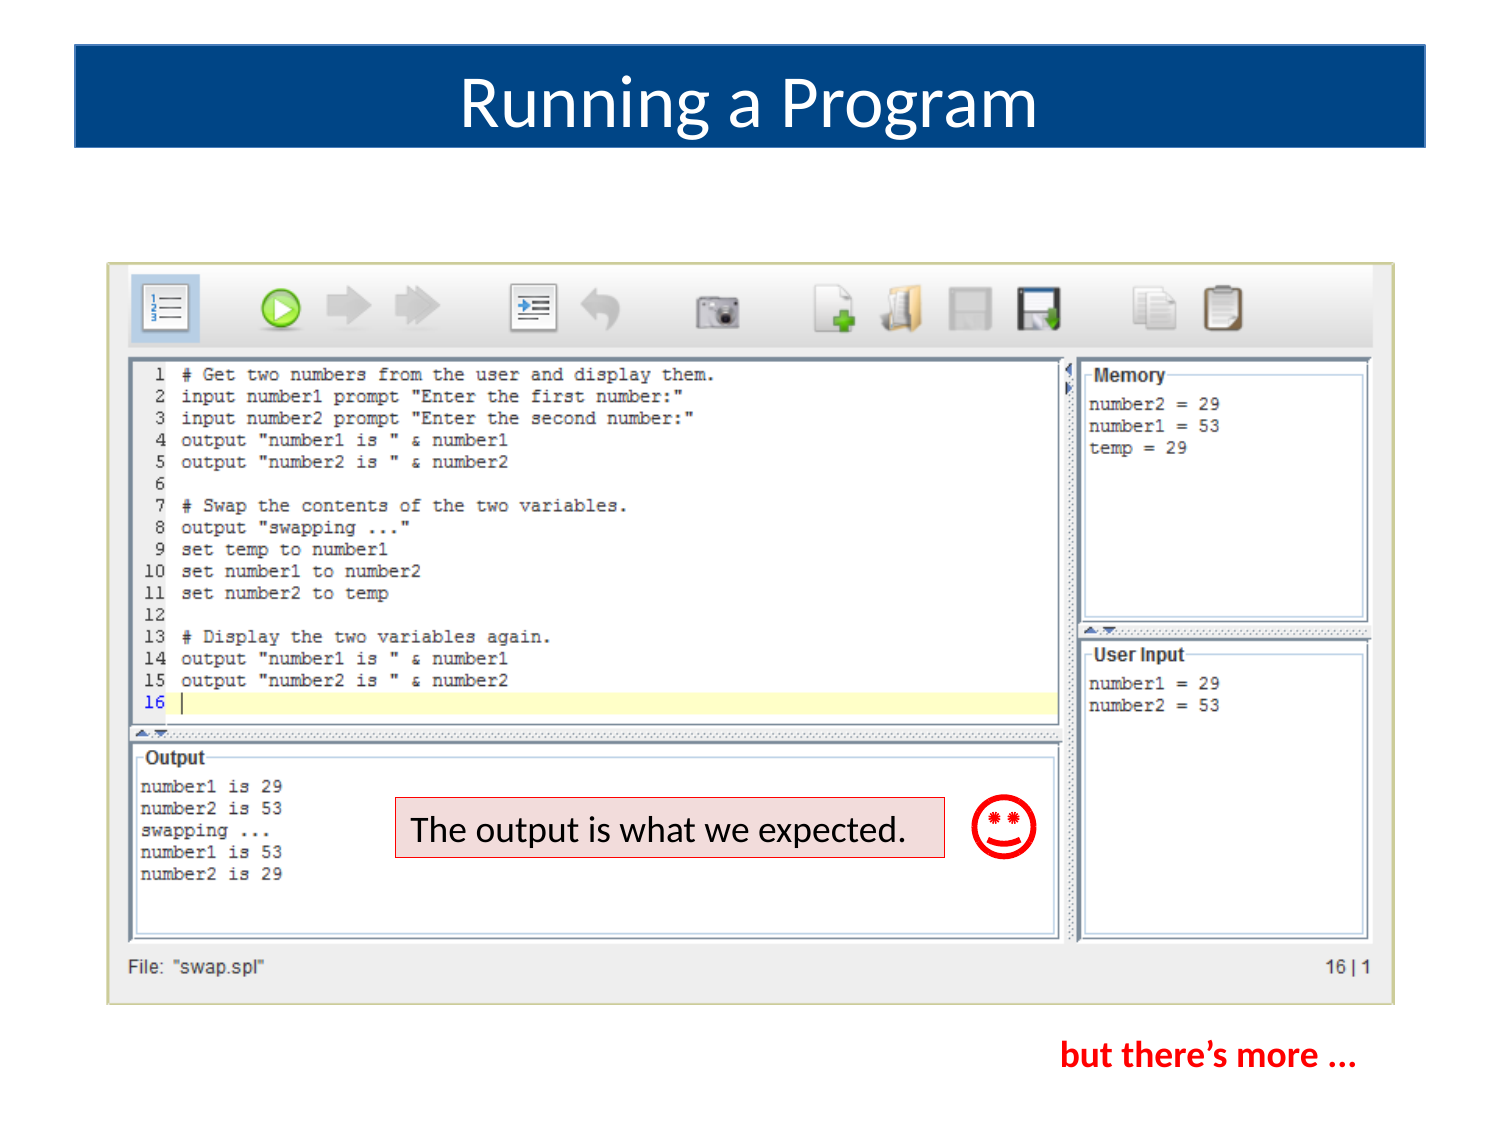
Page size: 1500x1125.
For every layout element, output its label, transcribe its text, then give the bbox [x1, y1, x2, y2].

picture [105, 262, 1395, 1005]
text_box The output is what we expected. [395, 797, 945, 858]
title Running a Program [75, 45, 1425, 148]
text_box but there’s more ... [1045, 1023, 1400, 1083]
text_box [974, 797, 1034, 857]
